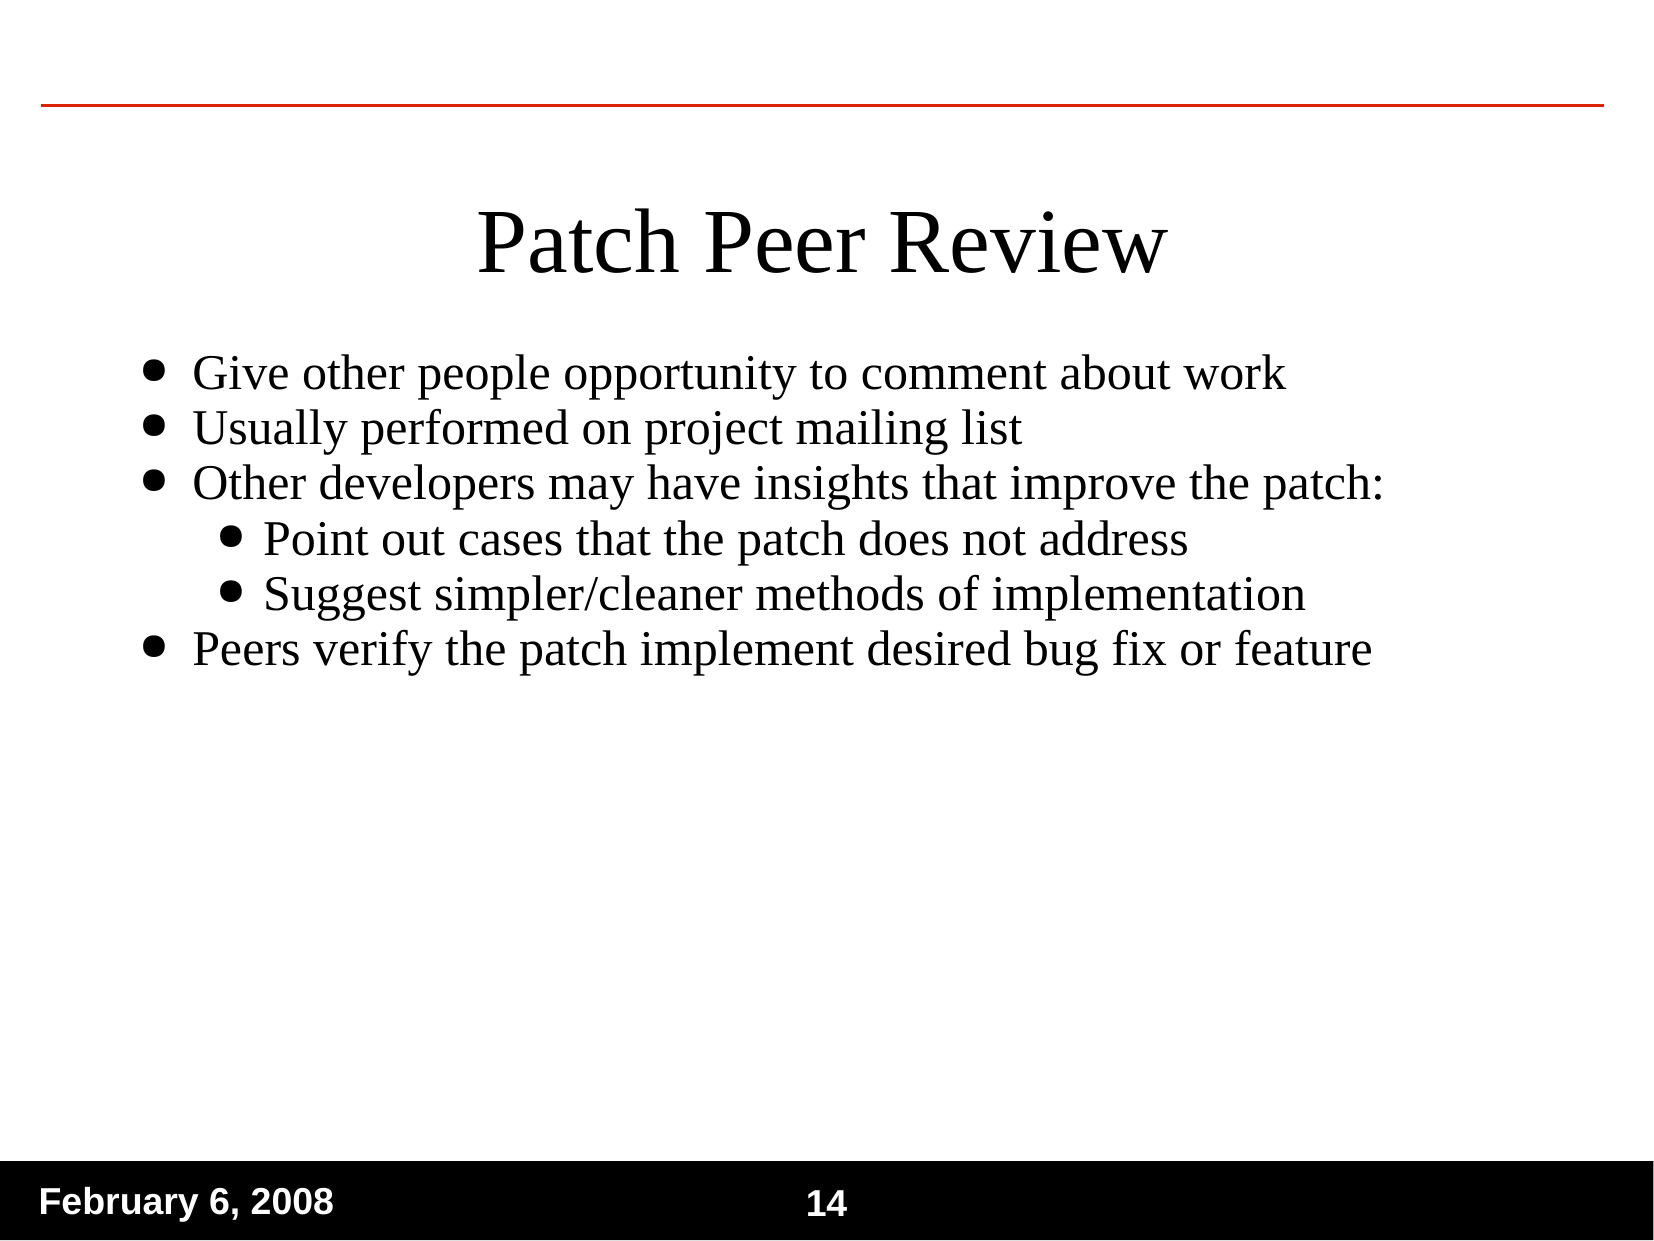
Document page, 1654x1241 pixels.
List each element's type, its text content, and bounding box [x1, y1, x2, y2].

list Give other people opportunity to comment about work Usually performed on project mailing list Other developers may have insights that improve the patch: Point out cases that the patch does not address Suggest simpler/cleaner methods of implementation Peers verify the patch implement desired bug fix or feature [121, 344, 1534, 1127]
title Patch Peer Review [117, 137, 1530, 346]
